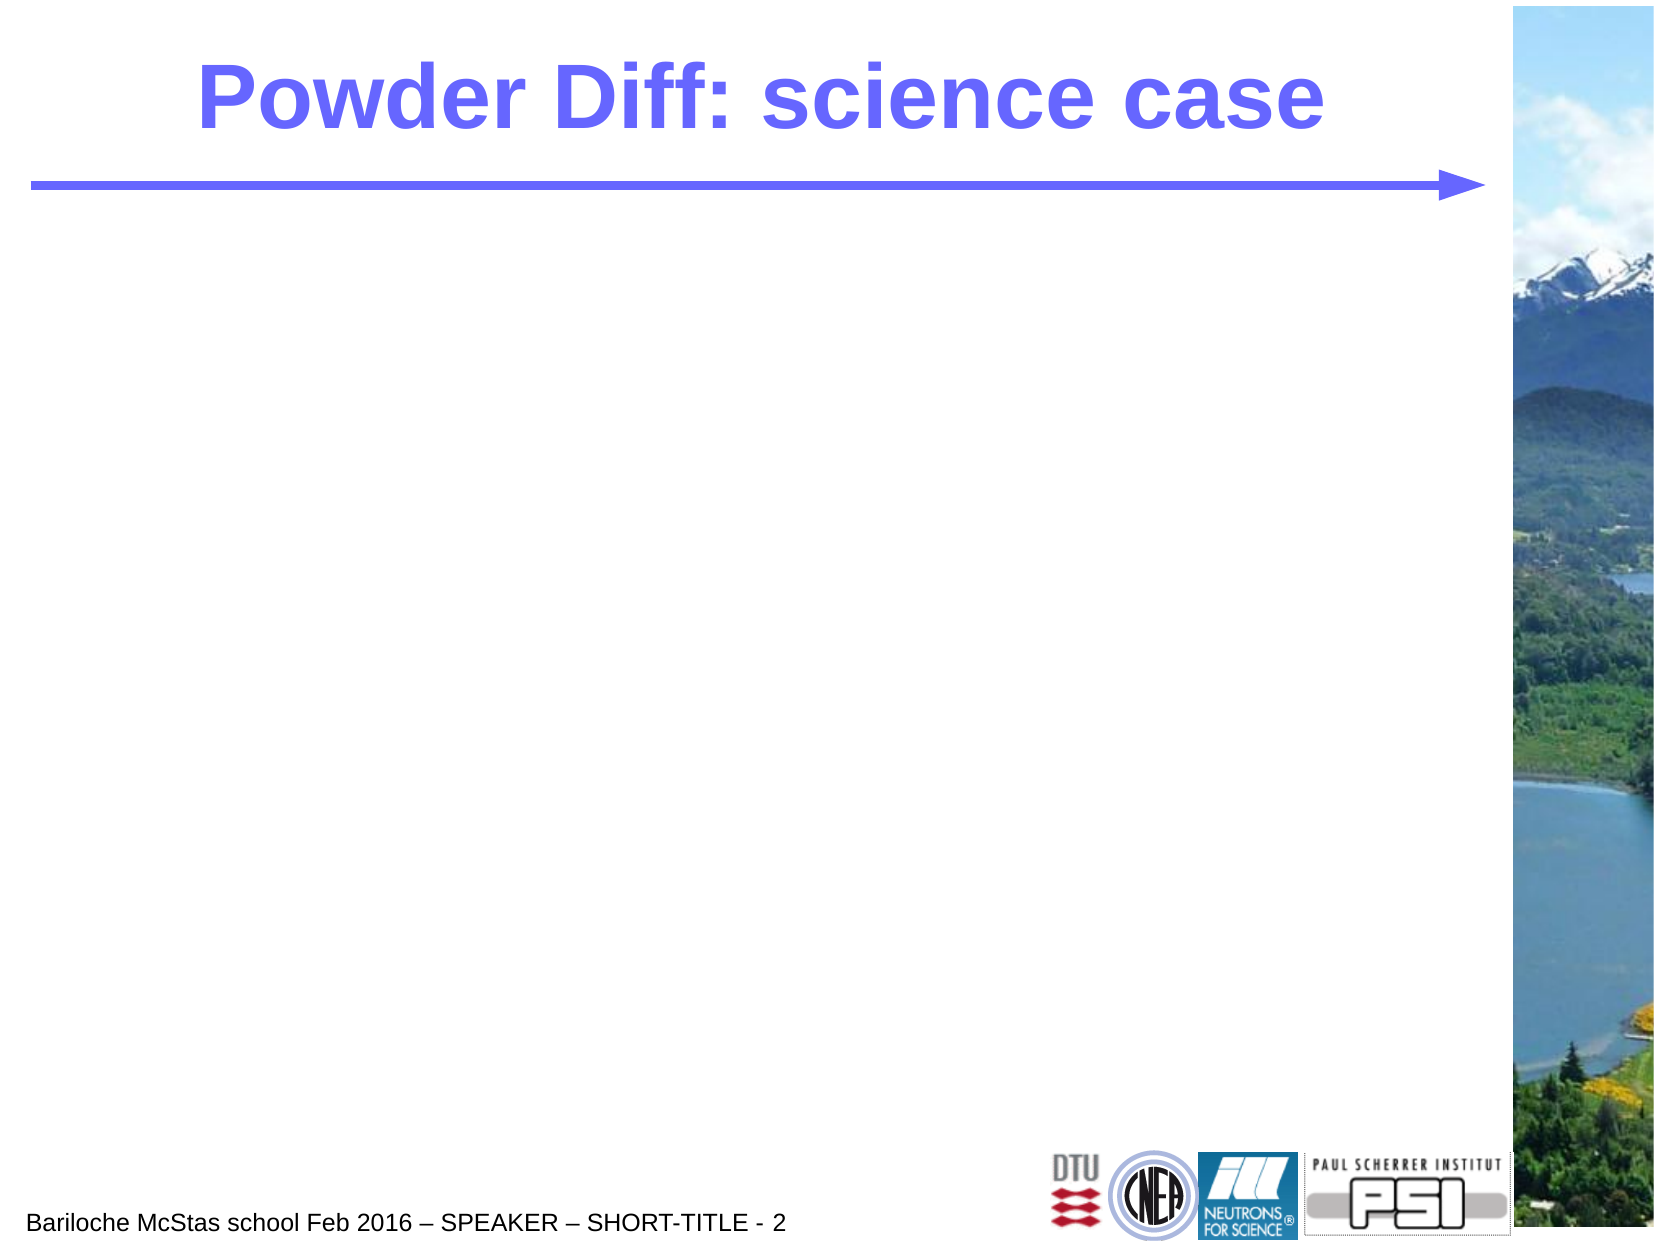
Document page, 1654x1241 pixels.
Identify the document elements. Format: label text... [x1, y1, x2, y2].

title Powder Diff: science case [17, 31, 1506, 163]
picture [1108, 6, 1654, 1241]
picture [1050, 1152, 1103, 1230]
